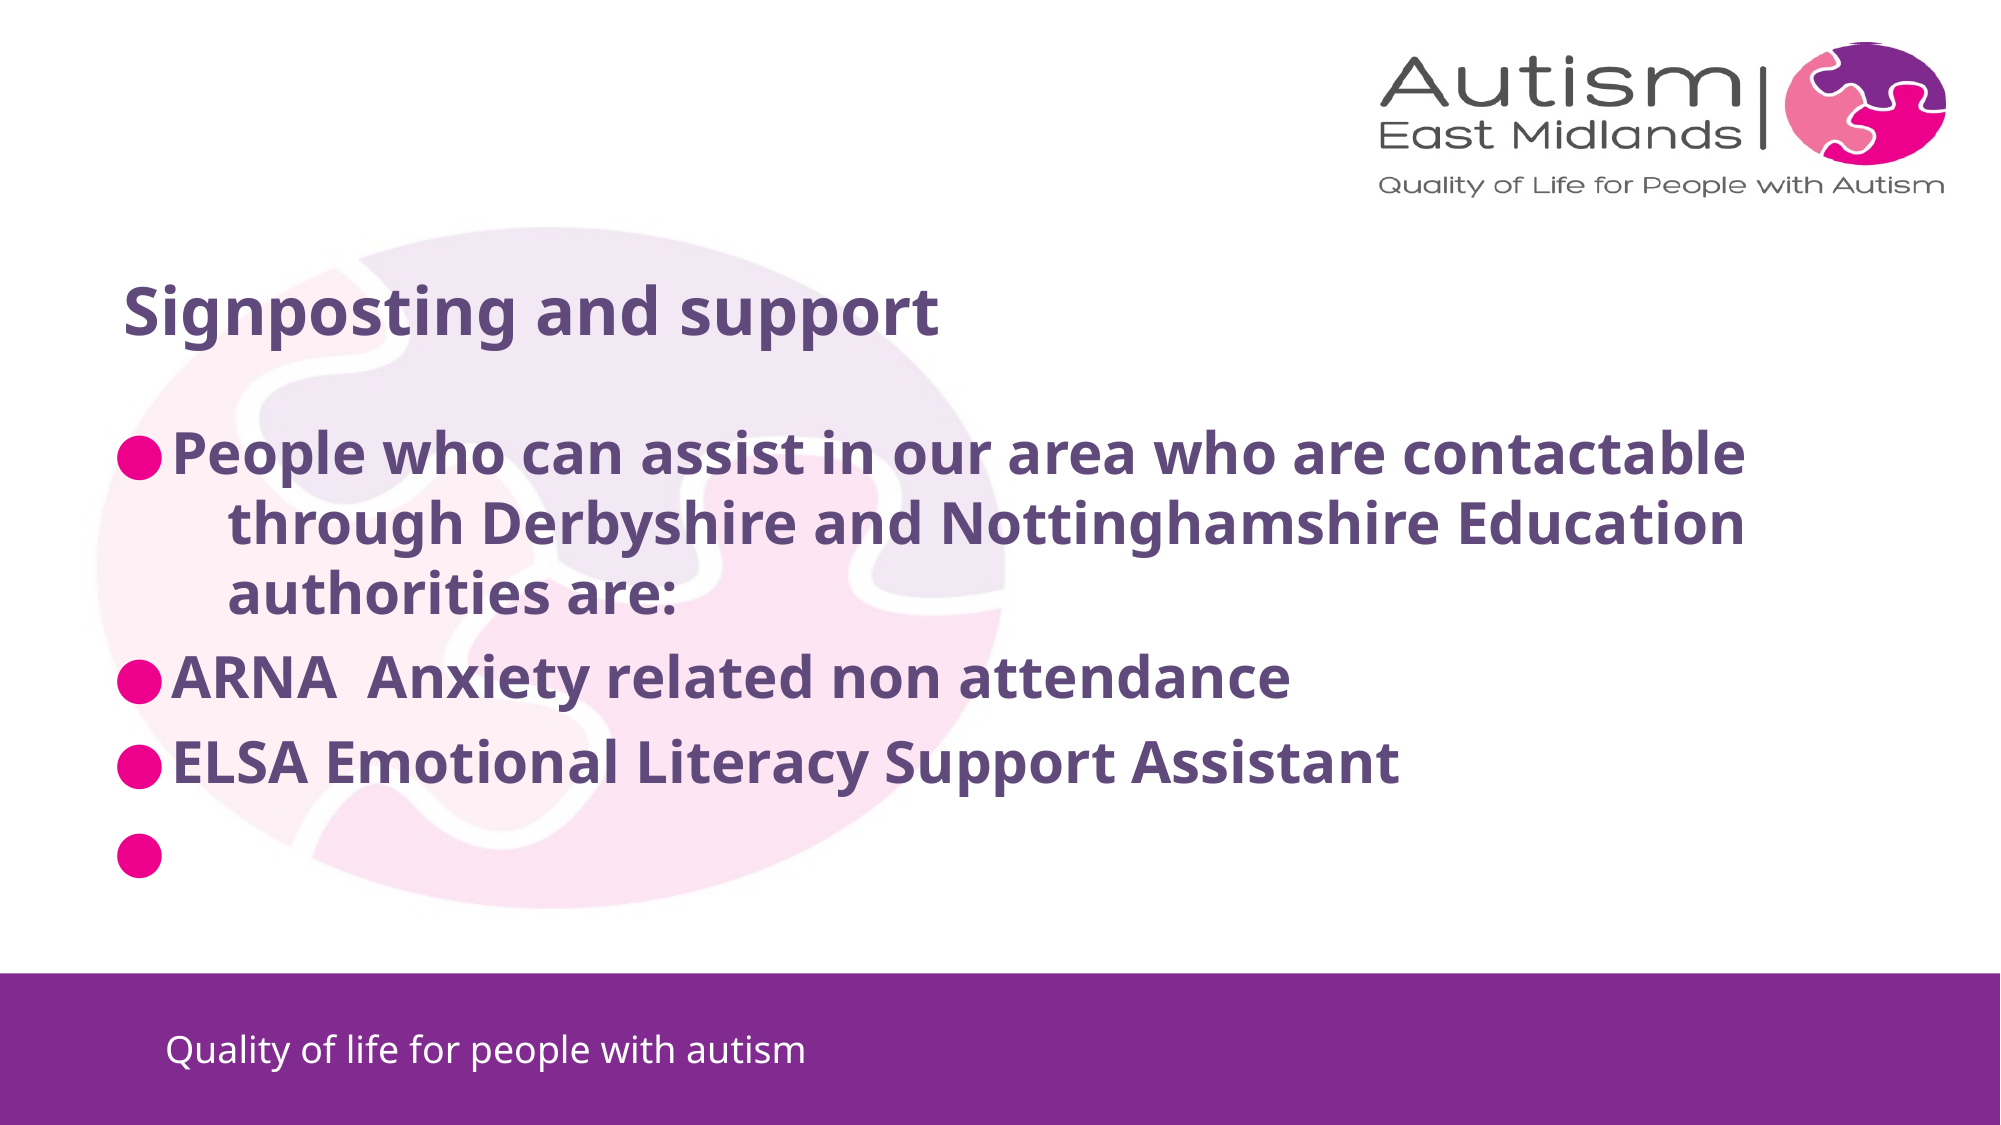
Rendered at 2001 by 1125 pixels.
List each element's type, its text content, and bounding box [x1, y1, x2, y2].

title Signposting and support [109, 215, 1910, 403]
list People who can assist in our area who are contactable through Derbyshire and Nottinghamshire Education authorities are: ARNA Anxiety related non attendance ELSA Emotional Literacy Support Assistant [99, 408, 1900, 941]
